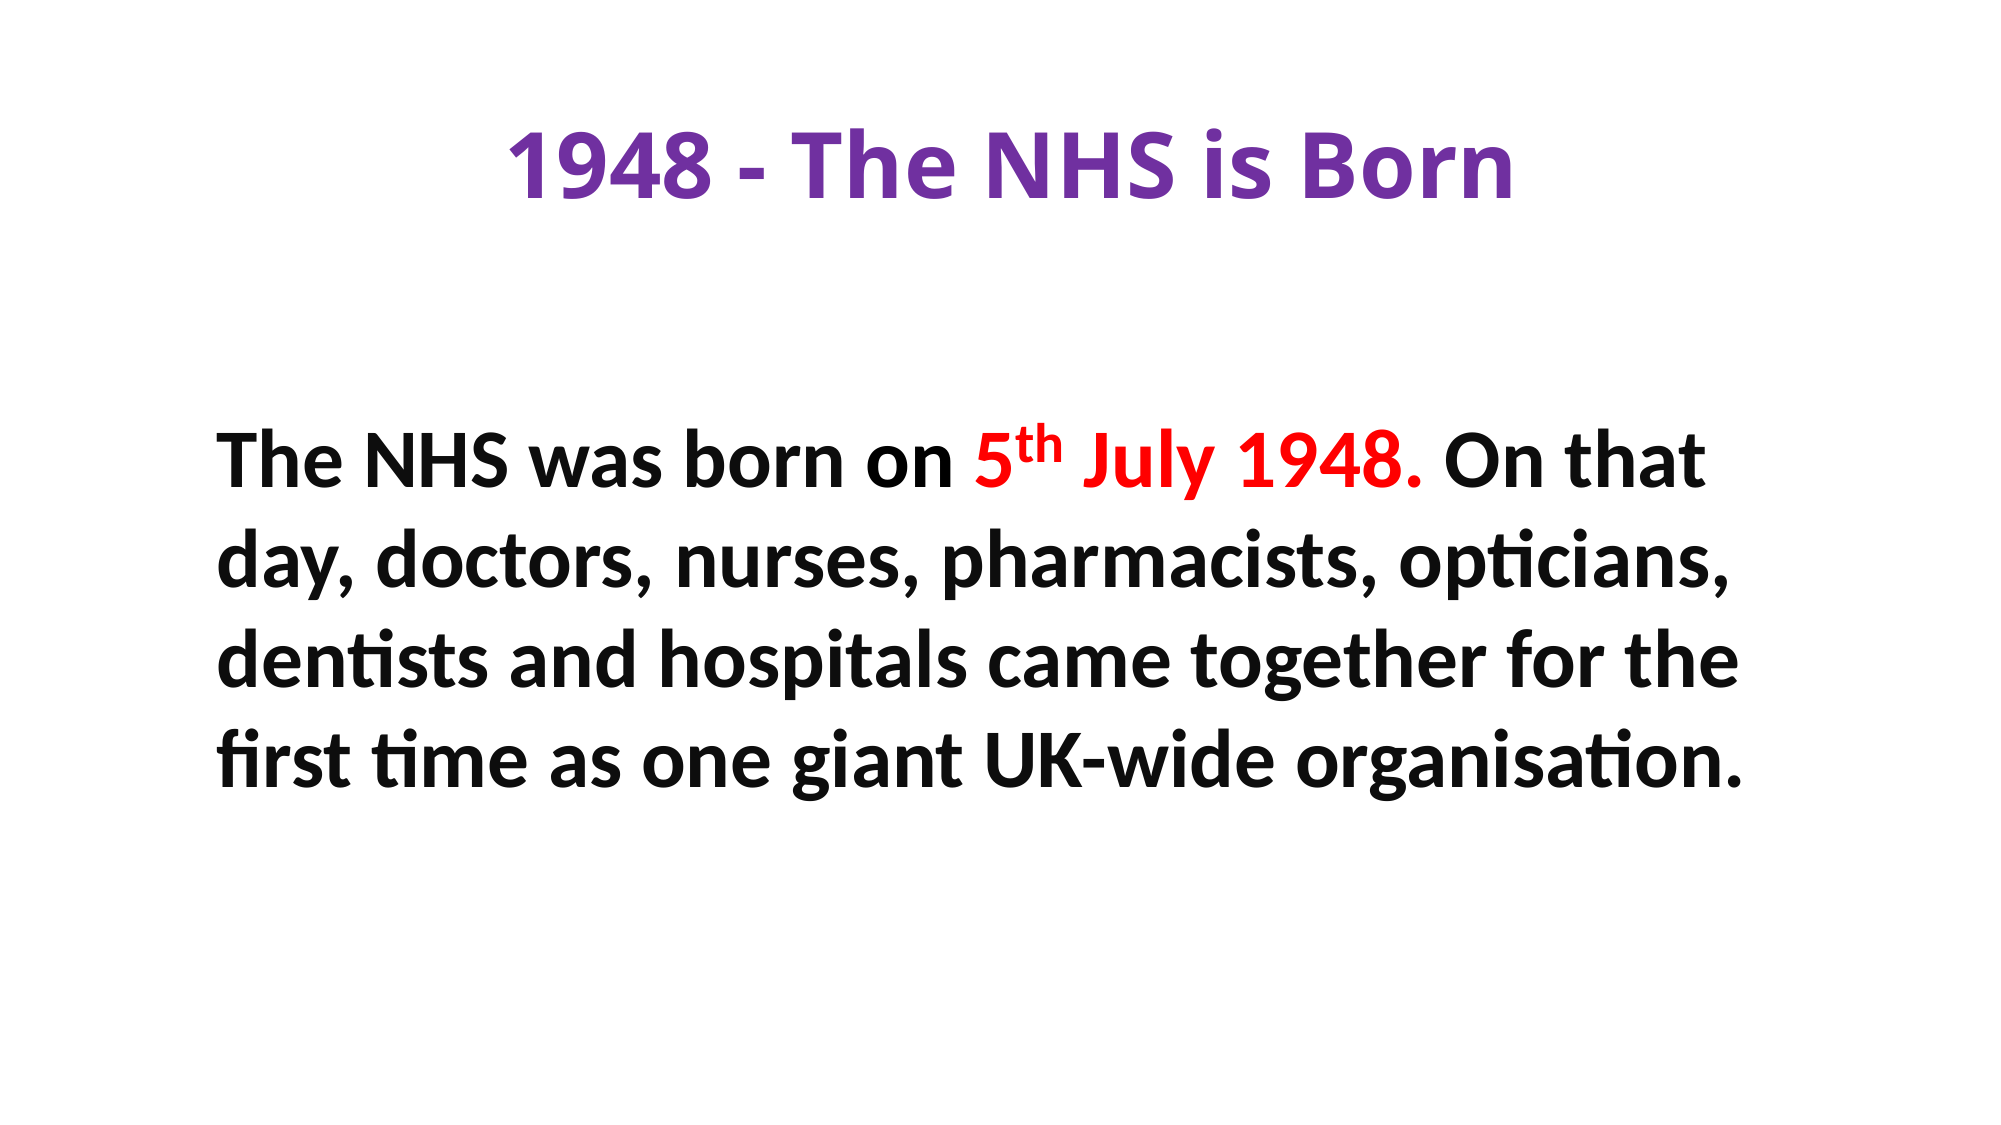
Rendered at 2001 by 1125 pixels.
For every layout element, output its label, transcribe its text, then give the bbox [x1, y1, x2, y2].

title 1948 - The NHS is Born [137, 59, 1863, 278]
text_box The NHS was born on 5th July 1948. On that day, doctors, nurses, pharmacists, opticians, dentists and hospitals came together for the first time as one giant UK-wide organisation. [201, 396, 1833, 816]
